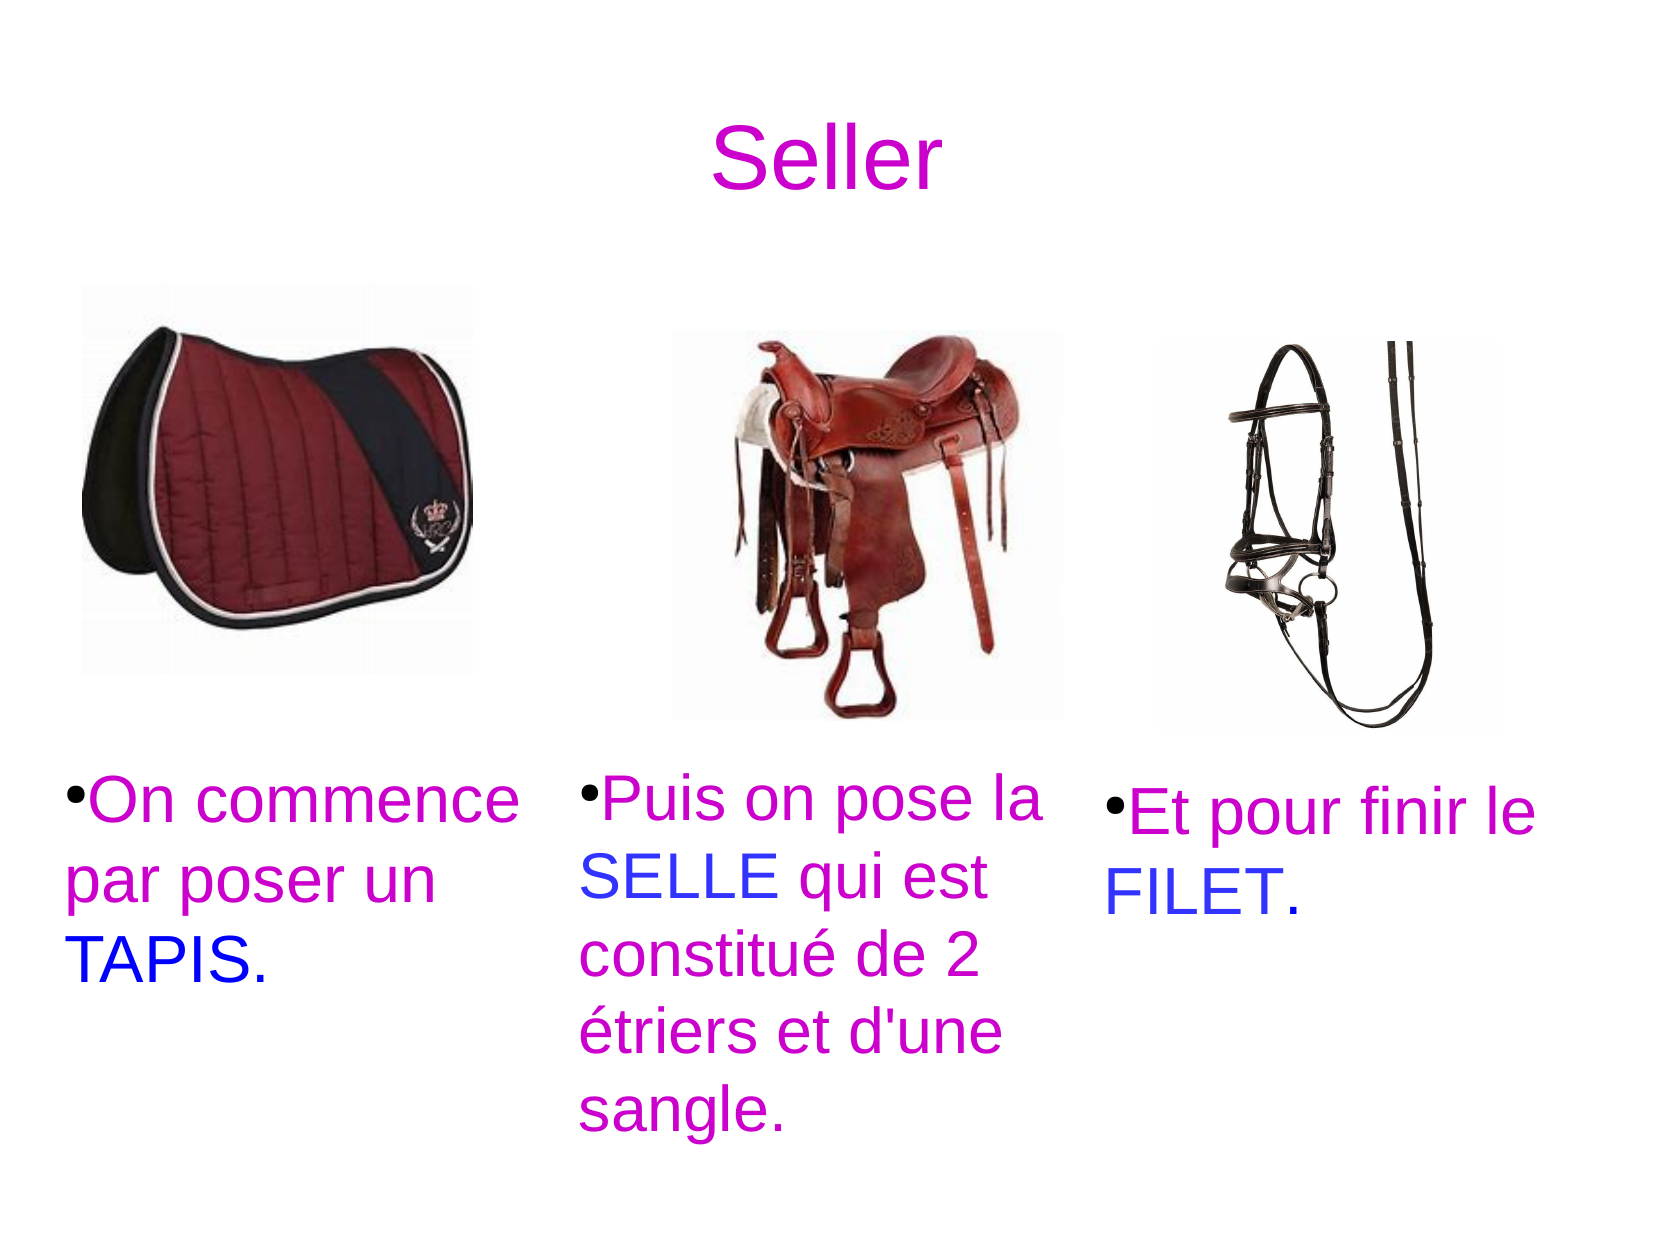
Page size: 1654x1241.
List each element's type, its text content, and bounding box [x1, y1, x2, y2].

title Seller [82, 49, 1571, 257]
picture [82, 283, 473, 674]
list On commence par poser un TAPIS. [64, 755, 544, 1088]
picture [672, 330, 1063, 721]
list Puis on pose la SELLE qui est constitué de 2 étriers et d'une sangle. [578, 755, 1058, 1147]
list Et pour finir le FILET. [1103, 767, 1583, 1159]
picture [1157, 341, 1501, 733]
